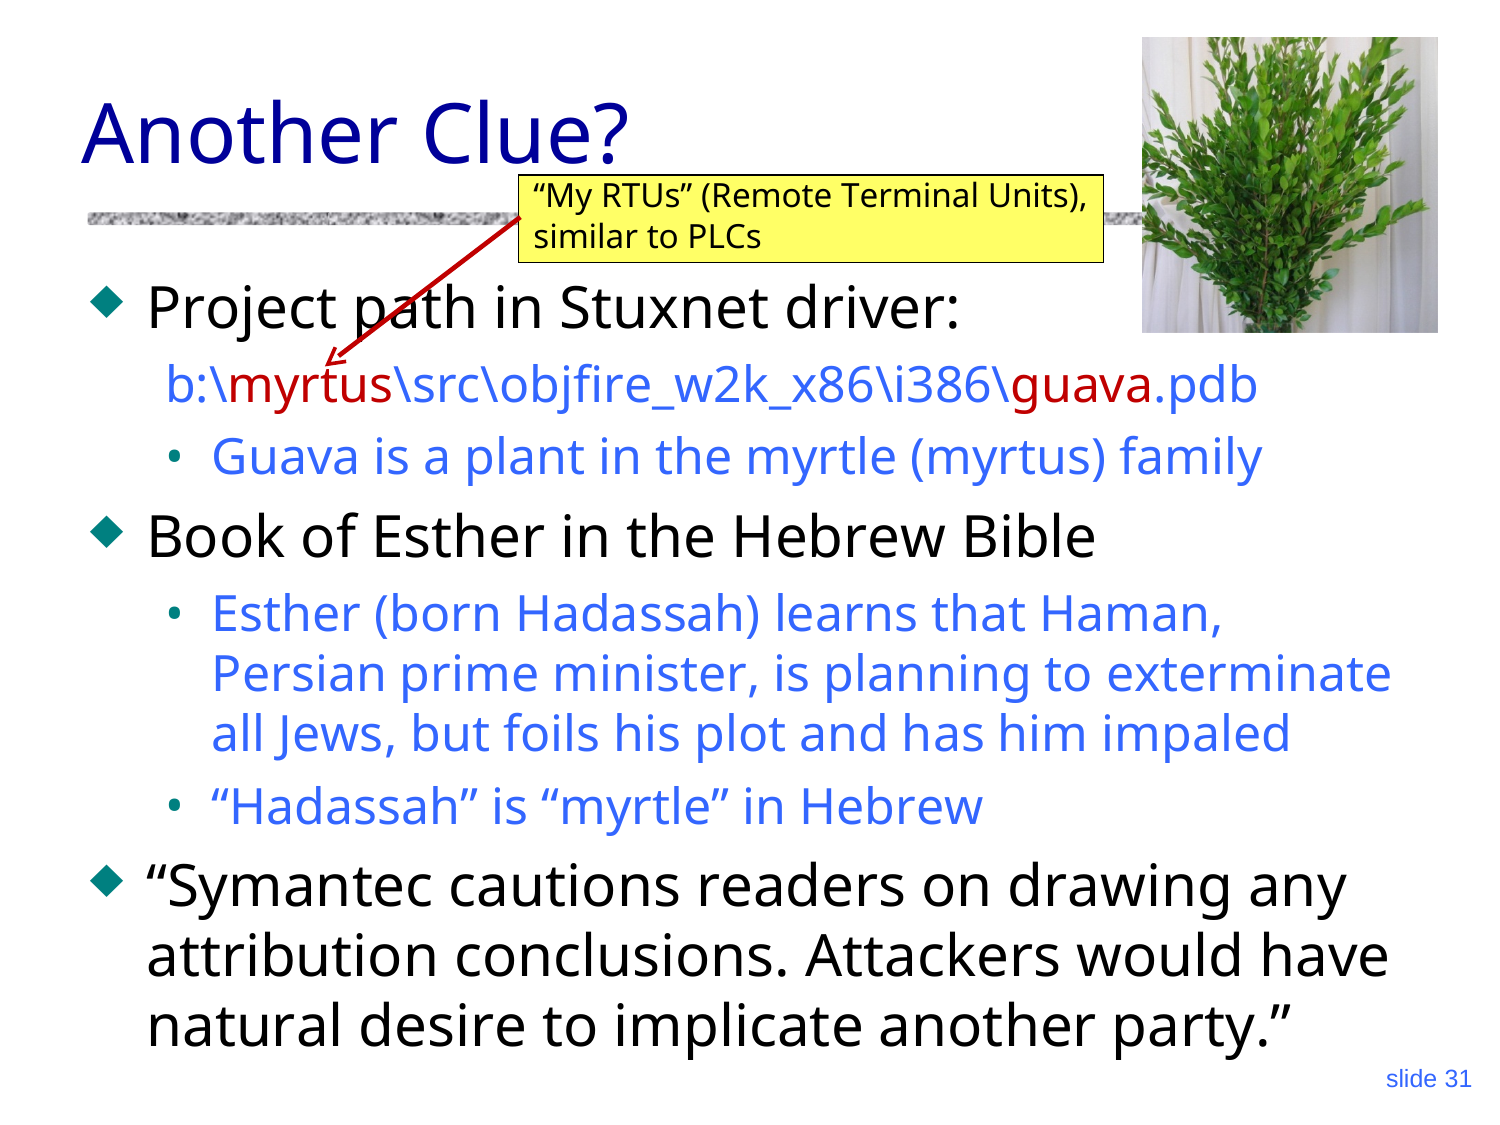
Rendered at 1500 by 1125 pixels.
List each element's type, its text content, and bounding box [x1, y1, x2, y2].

picture [87, 212, 518, 226]
text_box “My RTUs” (Remote Terminal Units), similar to PLCs [518, 174, 1104, 263]
text_box slide <number> [1174, 1025, 1488, 1101]
list Project path in Stuxnet driver: b:\myrtus\src\objfire_w2k_x86\i386\guava.pdb Guava is a plant in the myrtle (myrtus) family Book of Esther in the Hebrew Bible Esther (born Hadassah) learns that Haman, Persian prime minister, is planning to exterminate all Jews, but foils his plot and has him impaled “Hadassah” is “myrtle” in Hebrew “Symantec cautions readers on drawing any attribution conclusions. Attackers would have natural desire to implicate another party.” [74, 262, 1417, 1101]
title Another Clue? [66, 37, 1142, 188]
picture [1104, 37, 1438, 333]
